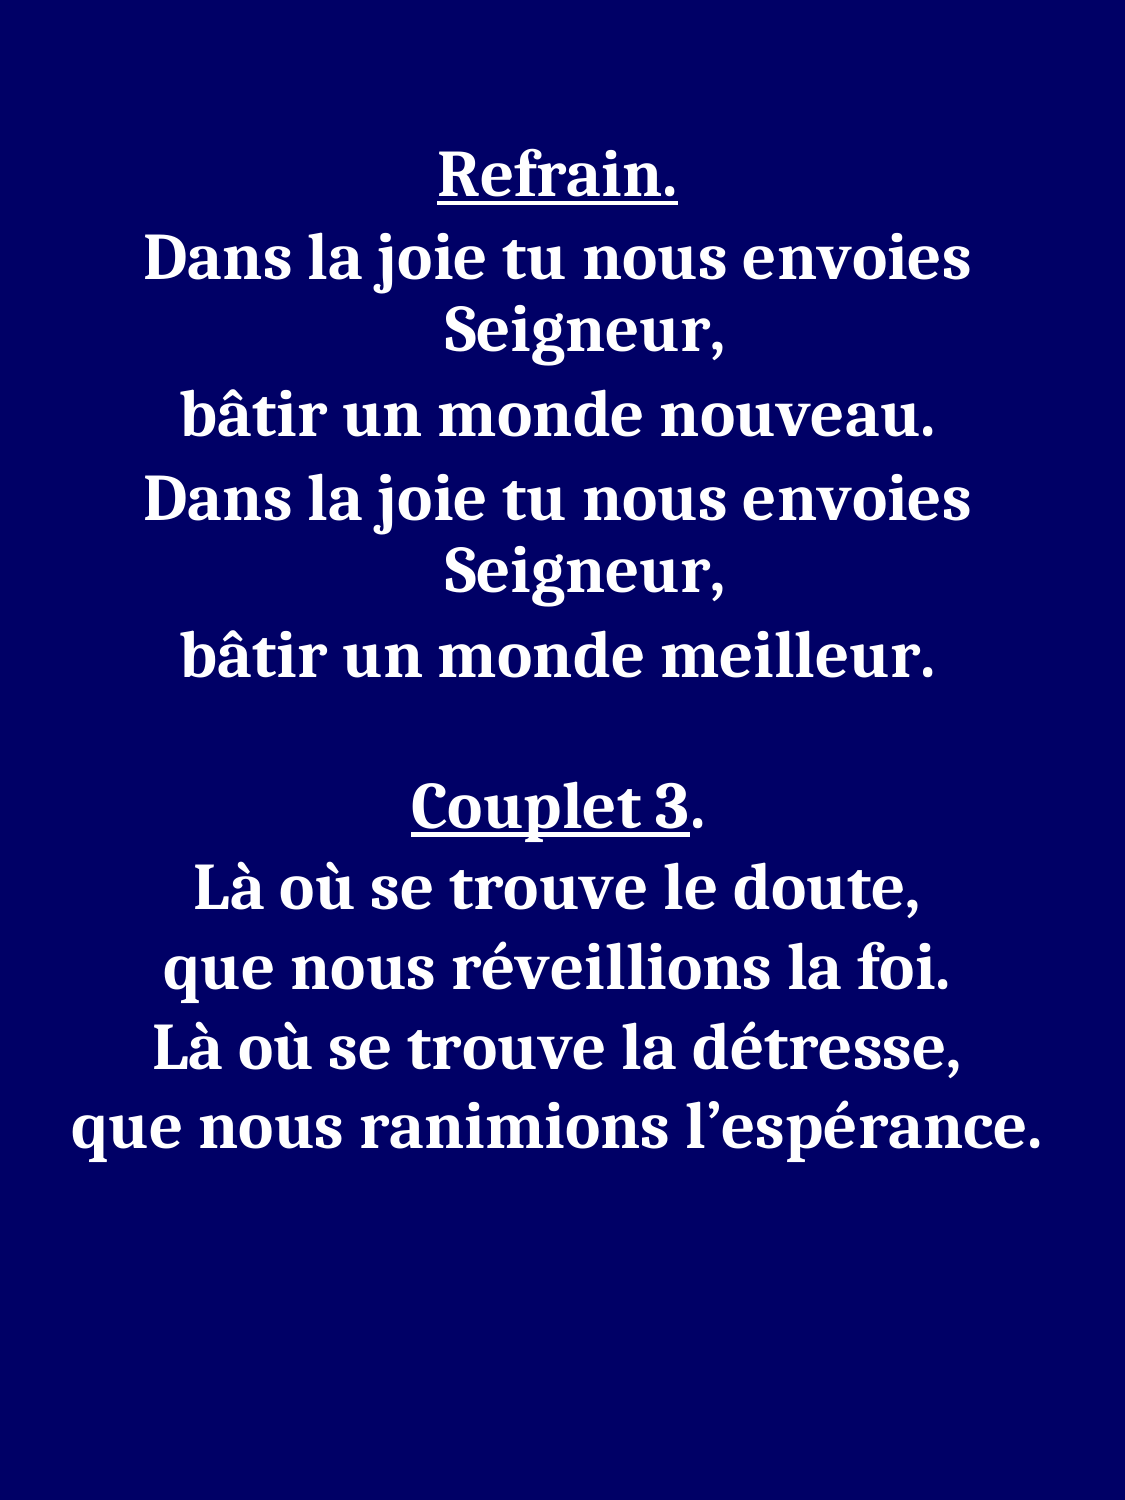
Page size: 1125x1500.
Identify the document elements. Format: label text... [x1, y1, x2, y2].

text_box Refrain. Dans la joie tu nous envoies Seigneur, bâtir un monde nouveau. Dans la joie tu nous envoies Seigneur, bâtir un monde meilleur. Couplet 3. Là où se trouve le doute, que nous réveillions la foi. Là où se trouve la détresse, que nous ranimions l’espérance. [0, 122, 1121, 1171]
